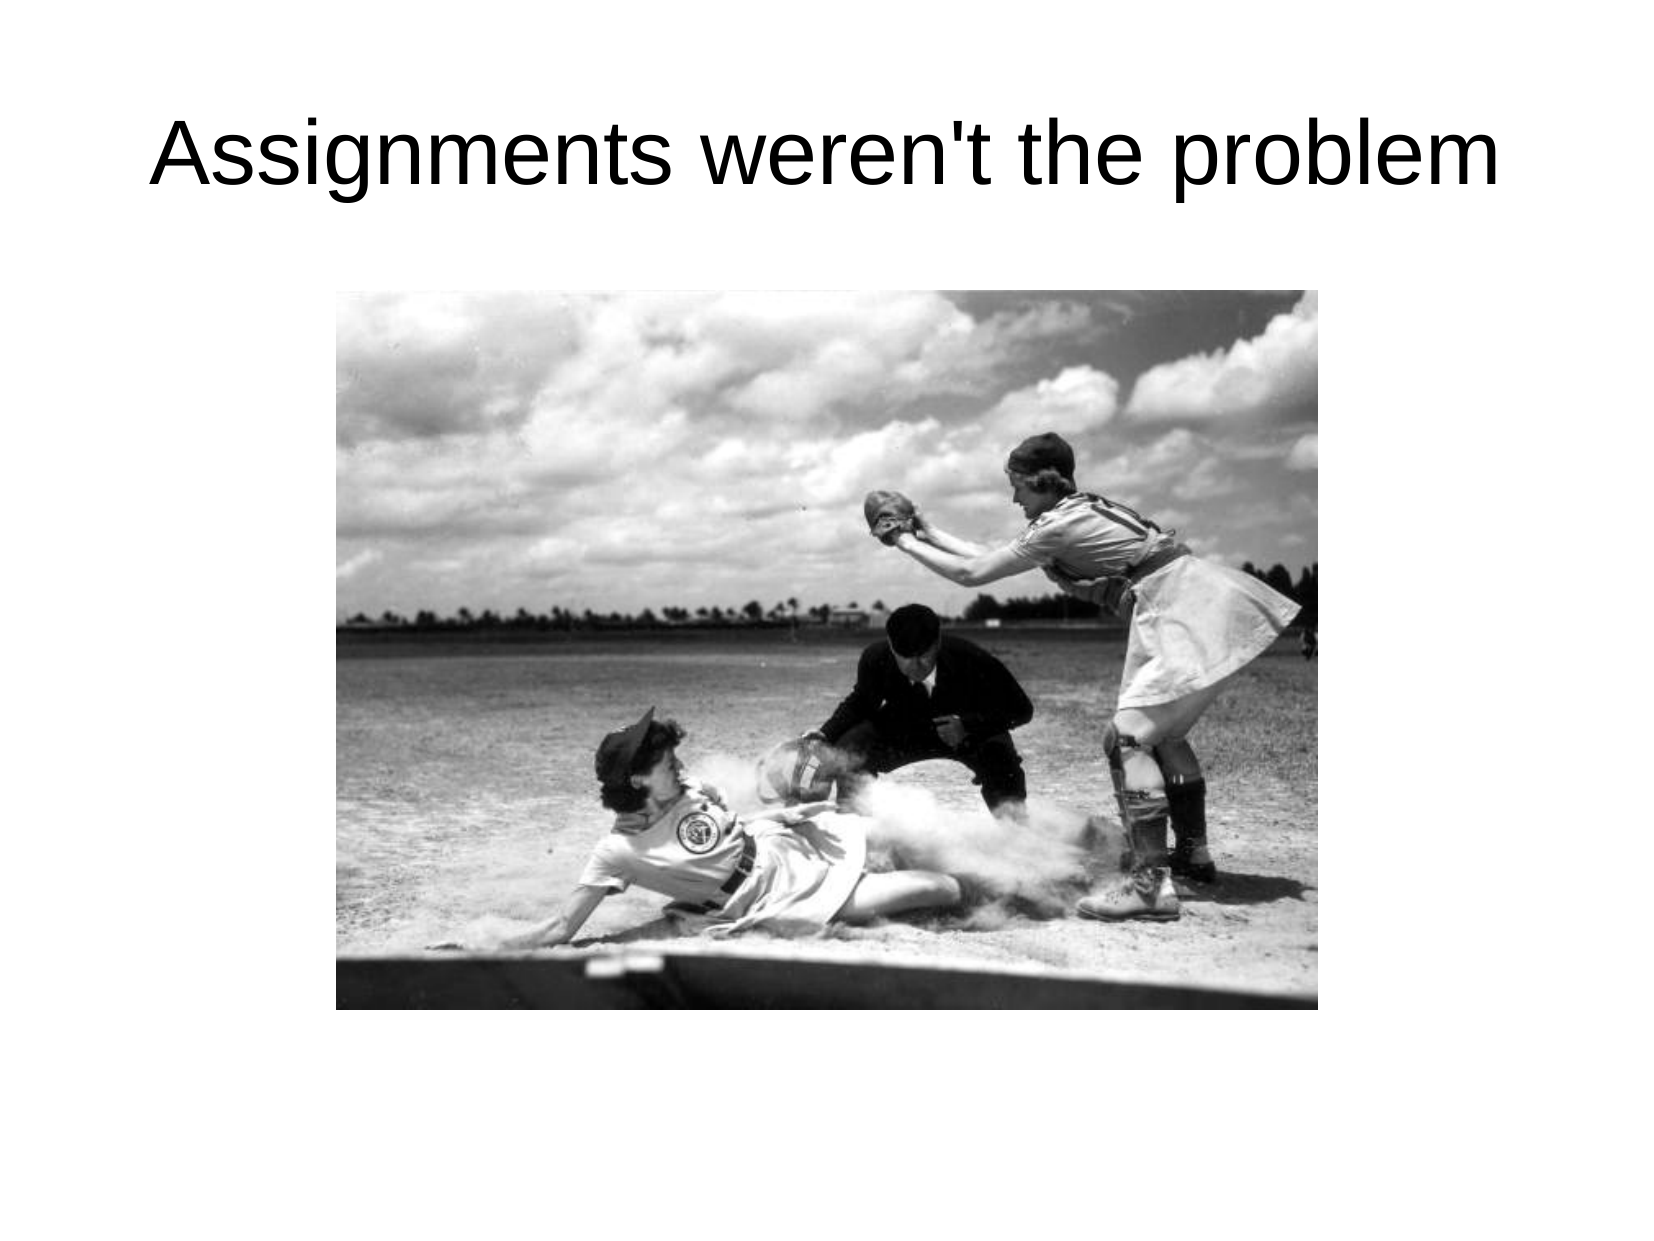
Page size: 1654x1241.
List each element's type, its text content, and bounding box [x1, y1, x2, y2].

title Assignments weren't the problem [82, 49, 1571, 257]
picture [336, 290, 1318, 1010]
